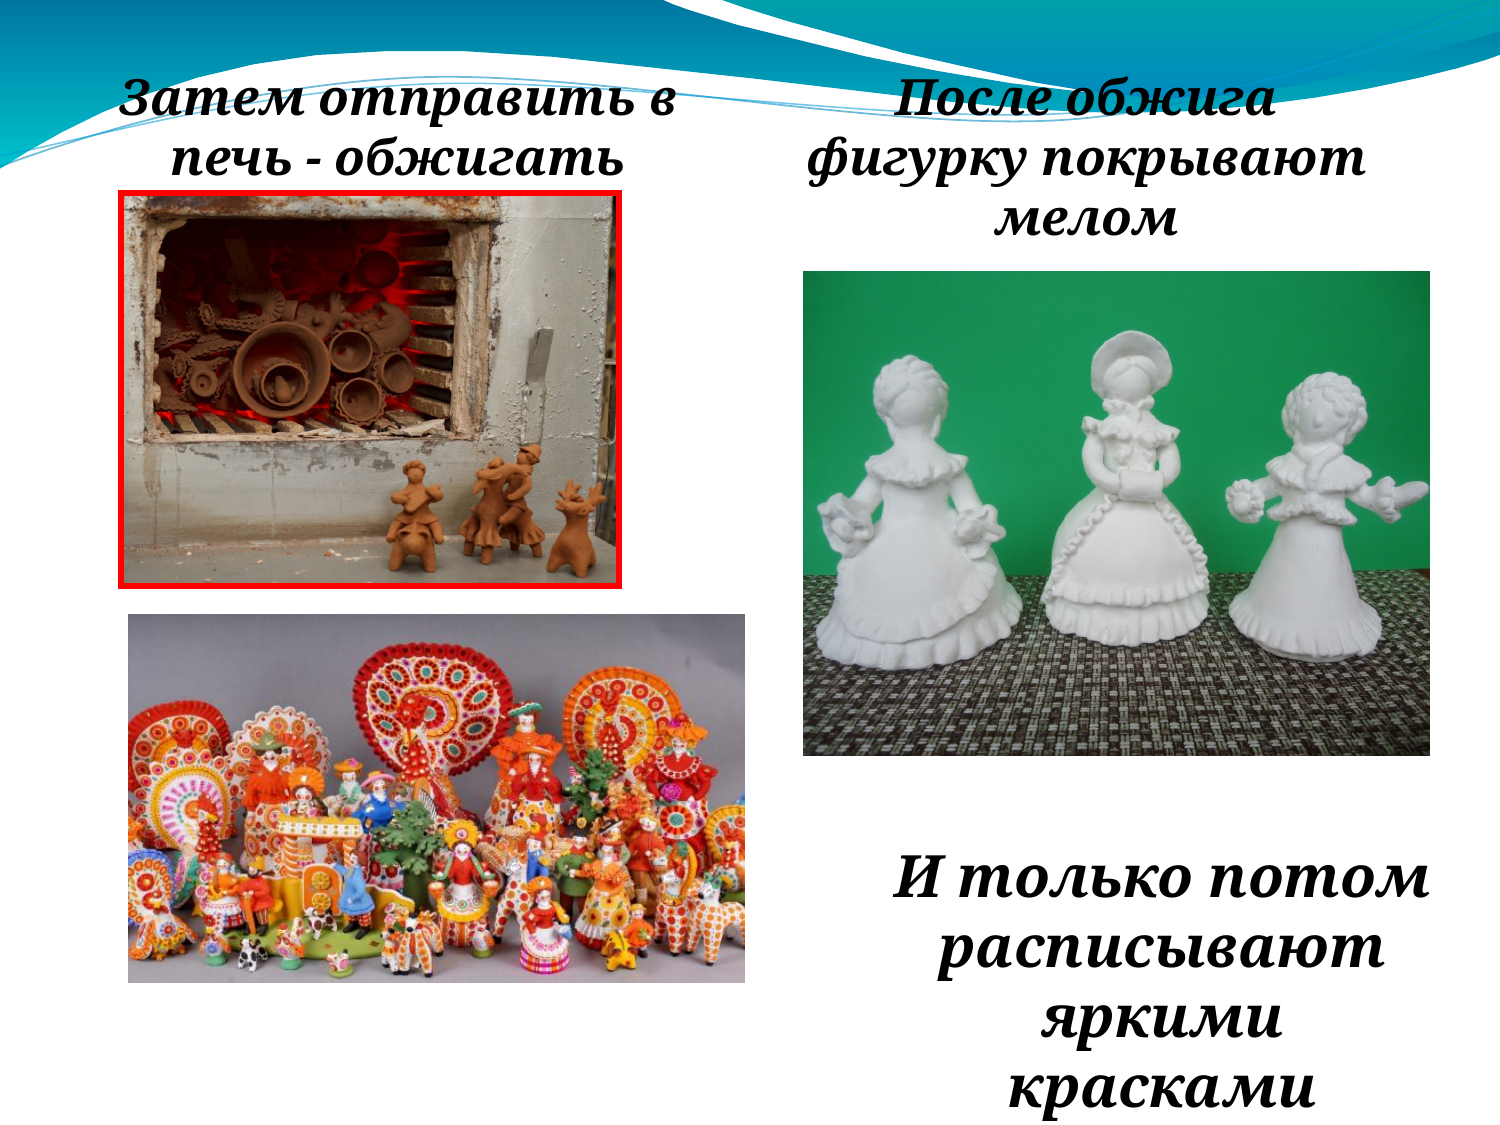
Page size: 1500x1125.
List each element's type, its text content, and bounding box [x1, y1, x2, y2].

picture [128, 614, 745, 983]
picture [803, 271, 1430, 756]
picture [123, 196, 617, 583]
text_box И только потом расписывают яркими красками [867, 831, 1459, 1125]
text_box После обжига фигурку покрывают мелом [773, 58, 1400, 254]
text_box Затем отправить в печь - обжигать [82, 58, 715, 194]
